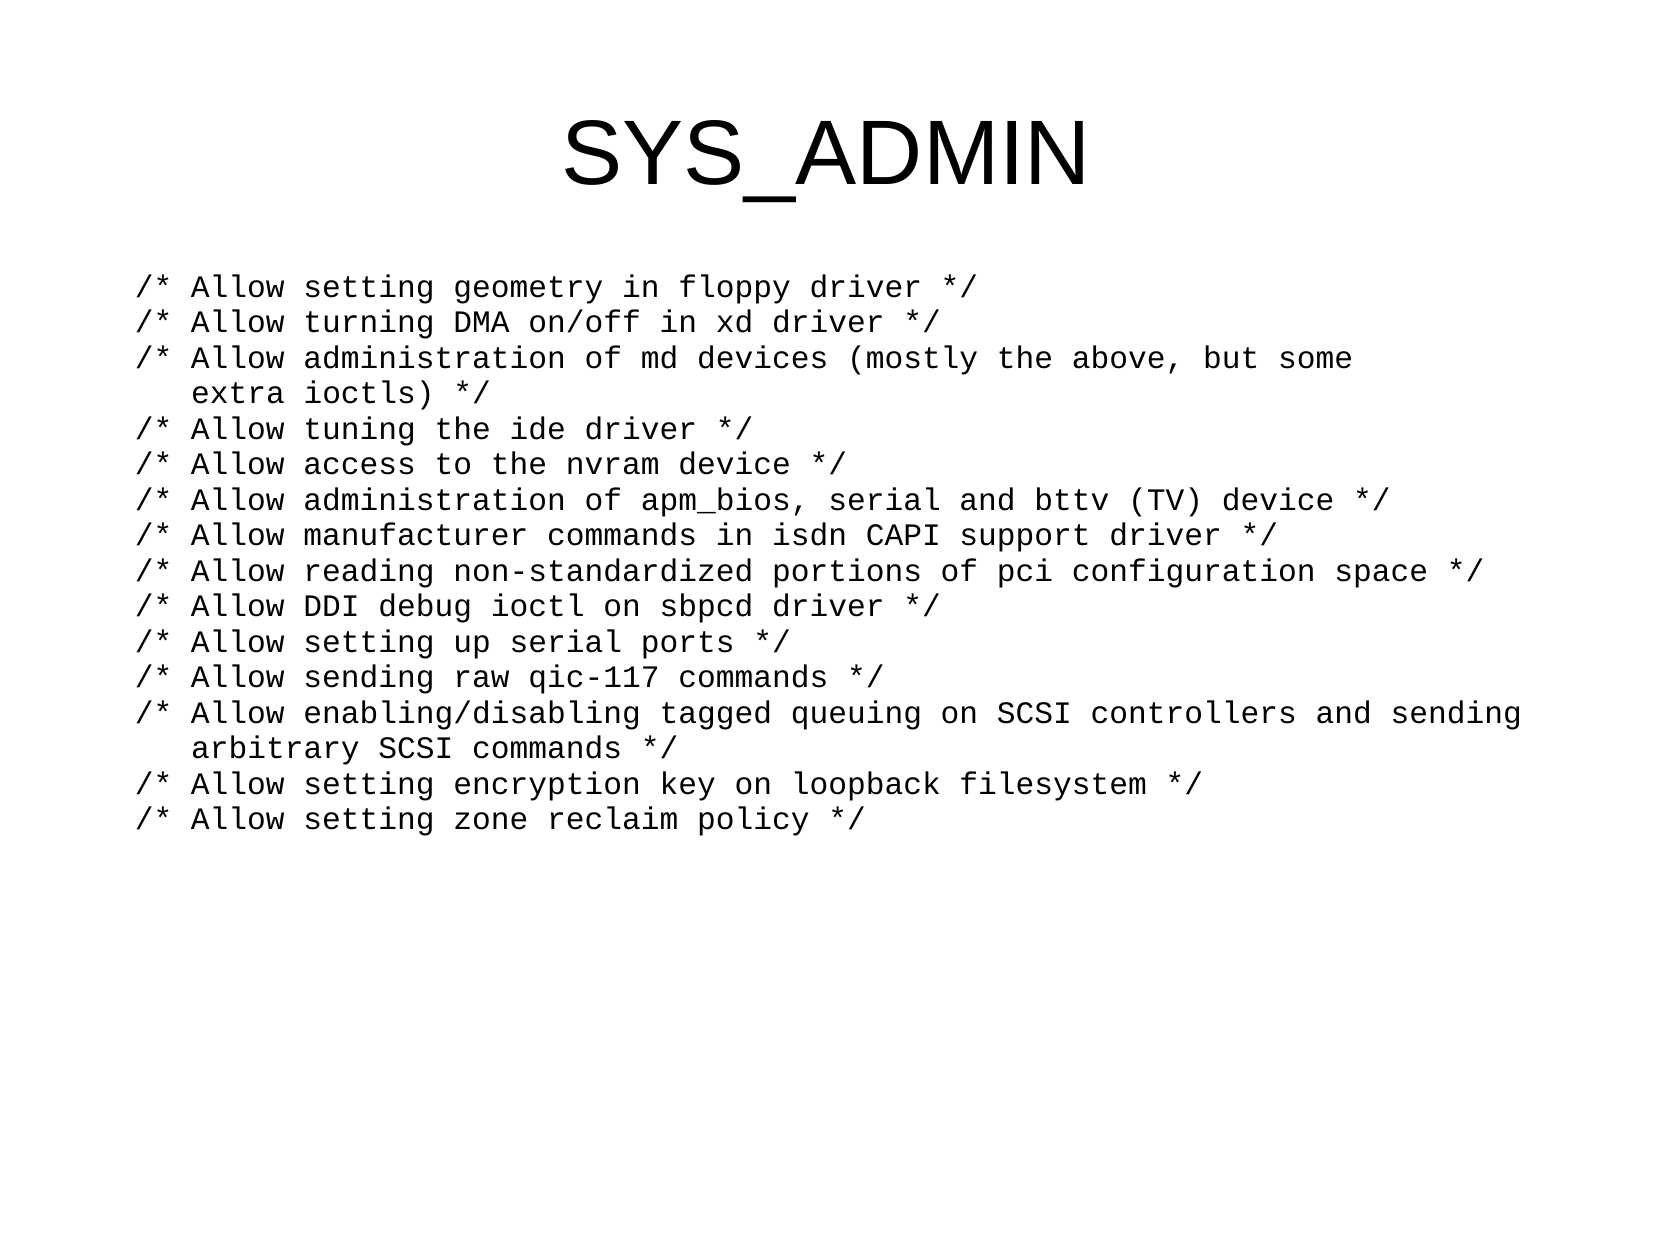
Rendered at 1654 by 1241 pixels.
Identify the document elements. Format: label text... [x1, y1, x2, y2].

title SYS_ADMIN [82, 49, 1571, 257]
text_box /* Allow setting geometry in floppy driver */ /* Allow turning DMA on/off in xd driver */ /* Allow administration of md devices (mostly the above, but some extra ioctls) */ /* Allow tuning the ide driver */ /* Allow access to the nvram device */ /* Allow administration of apm_bios, serial and bttv (TV) device */ /* Allow manufacturer commands in isdn CAPI support driver */ /* Allow reading non-standardized portions of pci configuration space */ /* Allow DDI debug ioctl on sbpcd driver */ /* Allow setting up serial ports */ /* Allow sending raw qic-117 commands */ /* Allow enabling/disabling tagged queuing on SCSI controllers and sending arbitrary SCSI commands */ /* Allow setting encryption key on loopback filesystem */ /* Allow setting zone reclaim policy */ [120, 263, 1621, 1216]
